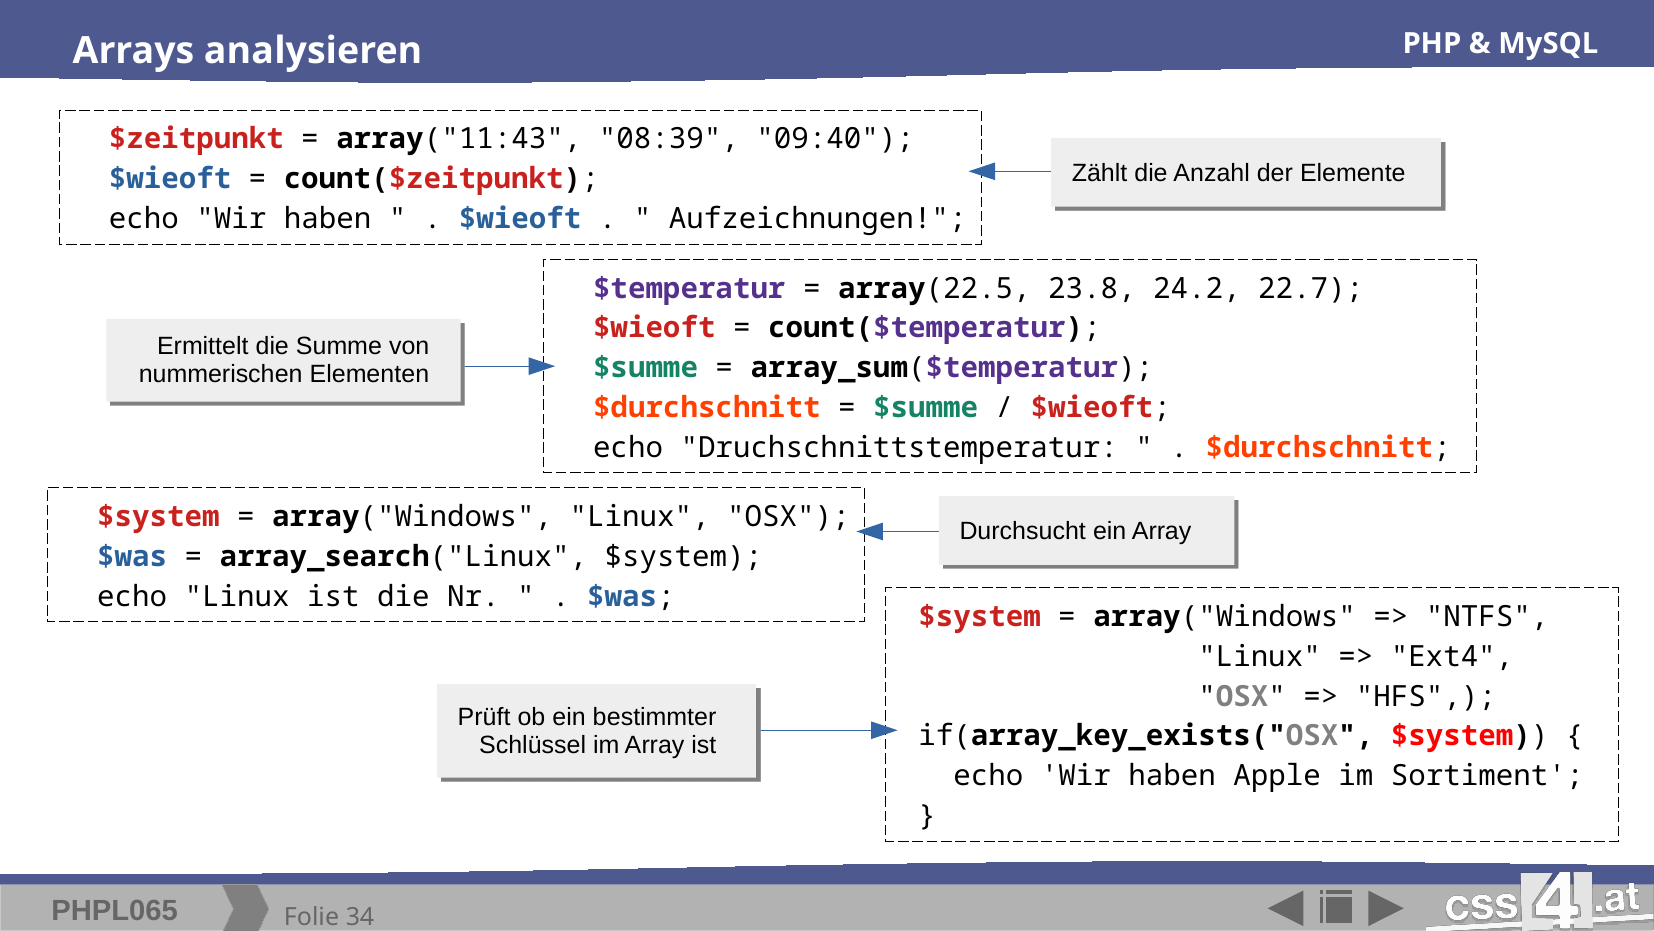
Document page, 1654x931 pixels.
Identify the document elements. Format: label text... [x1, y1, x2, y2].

text_box [0, 0, 1654, 83]
text_box Folie <Foliennummer> [269, 891, 542, 931]
text_box Prüft ob ein bestimmter Schlüssel im Array ist [437, 684, 756, 778]
picture [1426, 872, 1654, 931]
text_box [0, 861, 1654, 931]
text_box Zählt die Anzahl der Elemente [1051, 137, 1441, 207]
text_box Ermittelt die Summe von nummerischen Elementen [106, 318, 461, 402]
text_box $zeitpunkt = array("11:43", "08:39", "09:40"); $wieoft = count($zeitpunkt); echo "Wir haben " . $wieoft . " Aufzeichnungen!"; [59, 118, 982, 237]
text_box PHP & MySQL [1387, 15, 1619, 60]
text_box $temperatur = array(22.5, 23.8, 24.2, 22.7); $wieoft = count($temperatur); $summe = array_sum($temperatur); $durchschnitt = $summe / $wieoft; echo "Druchschnittstemperatur: " . $durchschnitt; [543, 271, 1477, 461]
text_box Durchsucht ein Array [938, 496, 1235, 565]
text_box $system = array("Windows", "Linux", "OSX"); $was = array_search("Linux", $system); echo "Linux ist die Nr. " . $was; [47, 495, 865, 615]
text_box PHPL065 [36, 886, 209, 931]
text_box Arrays analysieren [57, 16, 469, 69]
text_box $system = array("Windows" => "NTFS", "Linux" => "Ext4", "OSX" => "HFS",); if(array_key_exists("OSX", $system)) { echo 'Wir haben Apple im Sortiment'; } [885, 596, 1619, 833]
